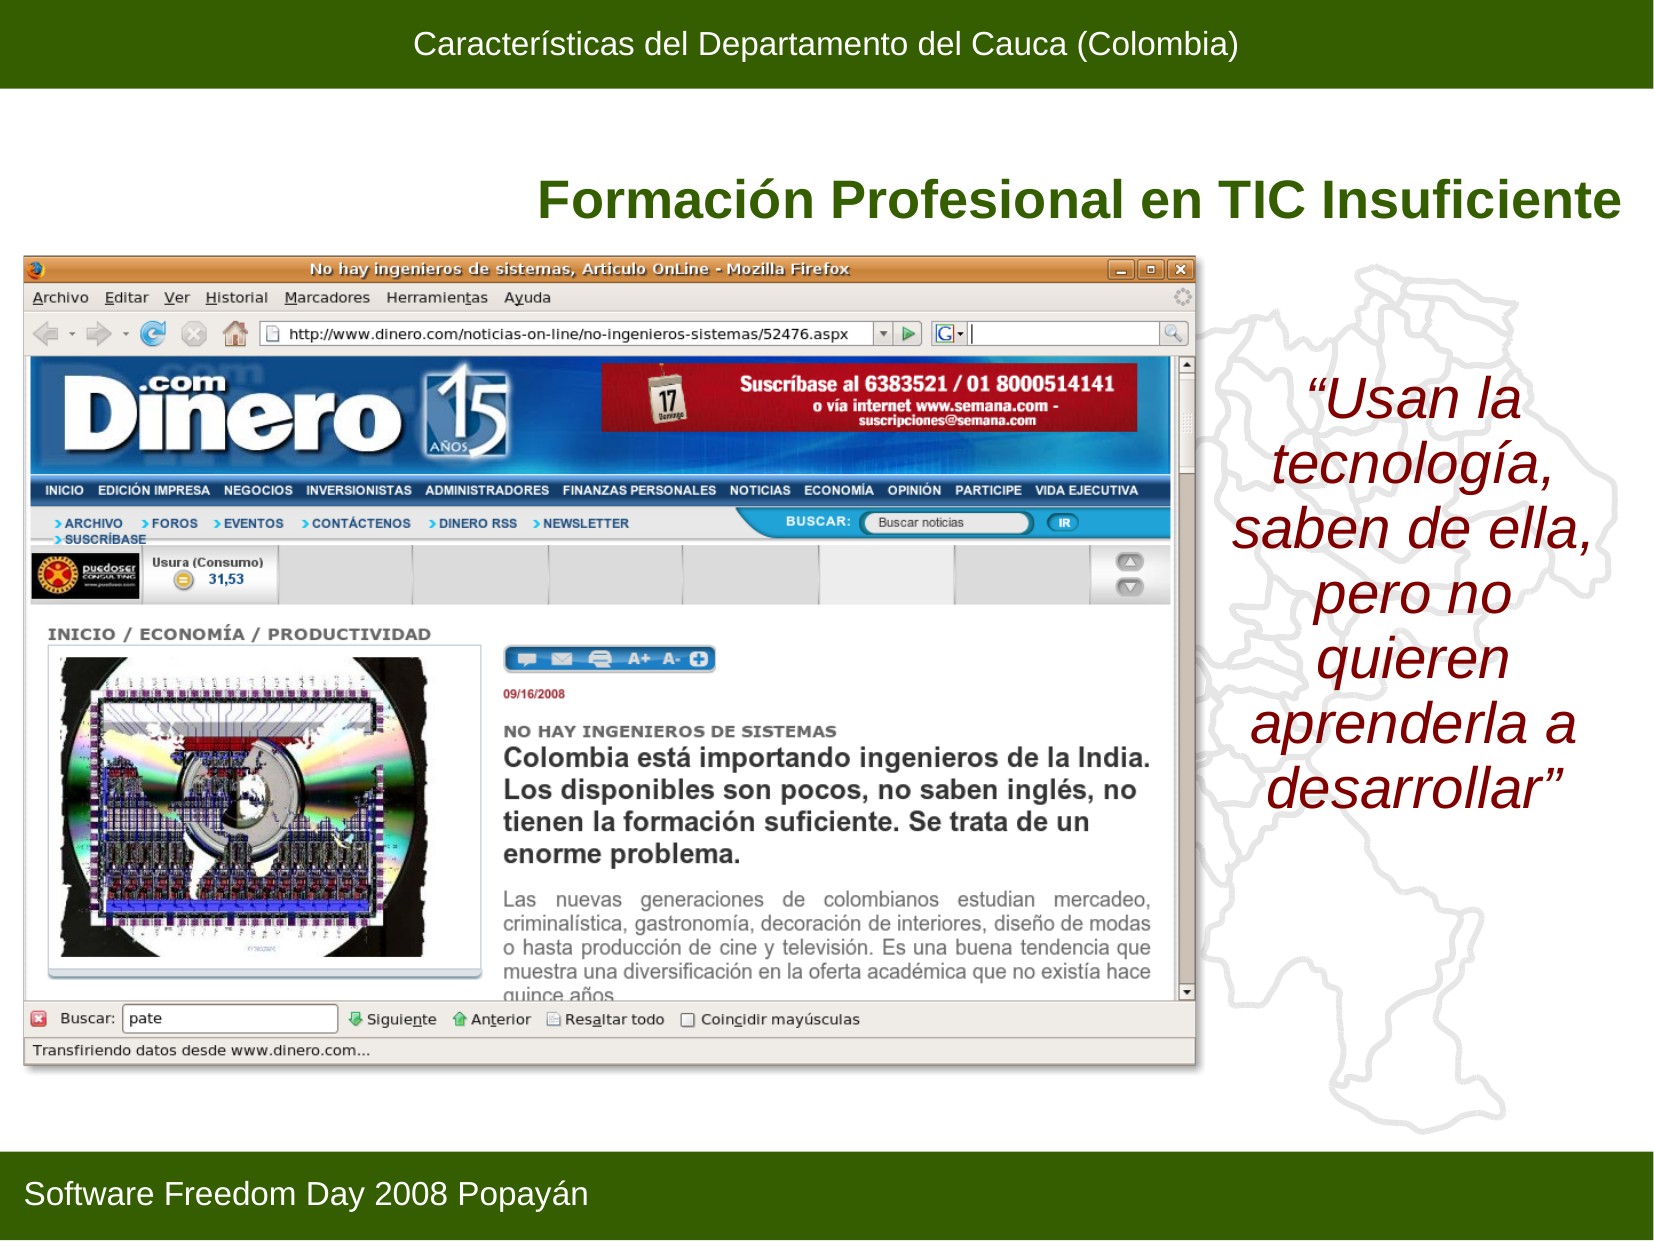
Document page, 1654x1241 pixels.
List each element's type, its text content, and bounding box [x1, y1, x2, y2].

text_box “Usan la tecnología, saben de ella, pero no quieren aprenderla a desarrollar” [1232, 366, 1623, 822]
title Formación Profesional en TIC Insuficiente [147, 147, 1625, 252]
picture [18, 250, 1206, 1076]
